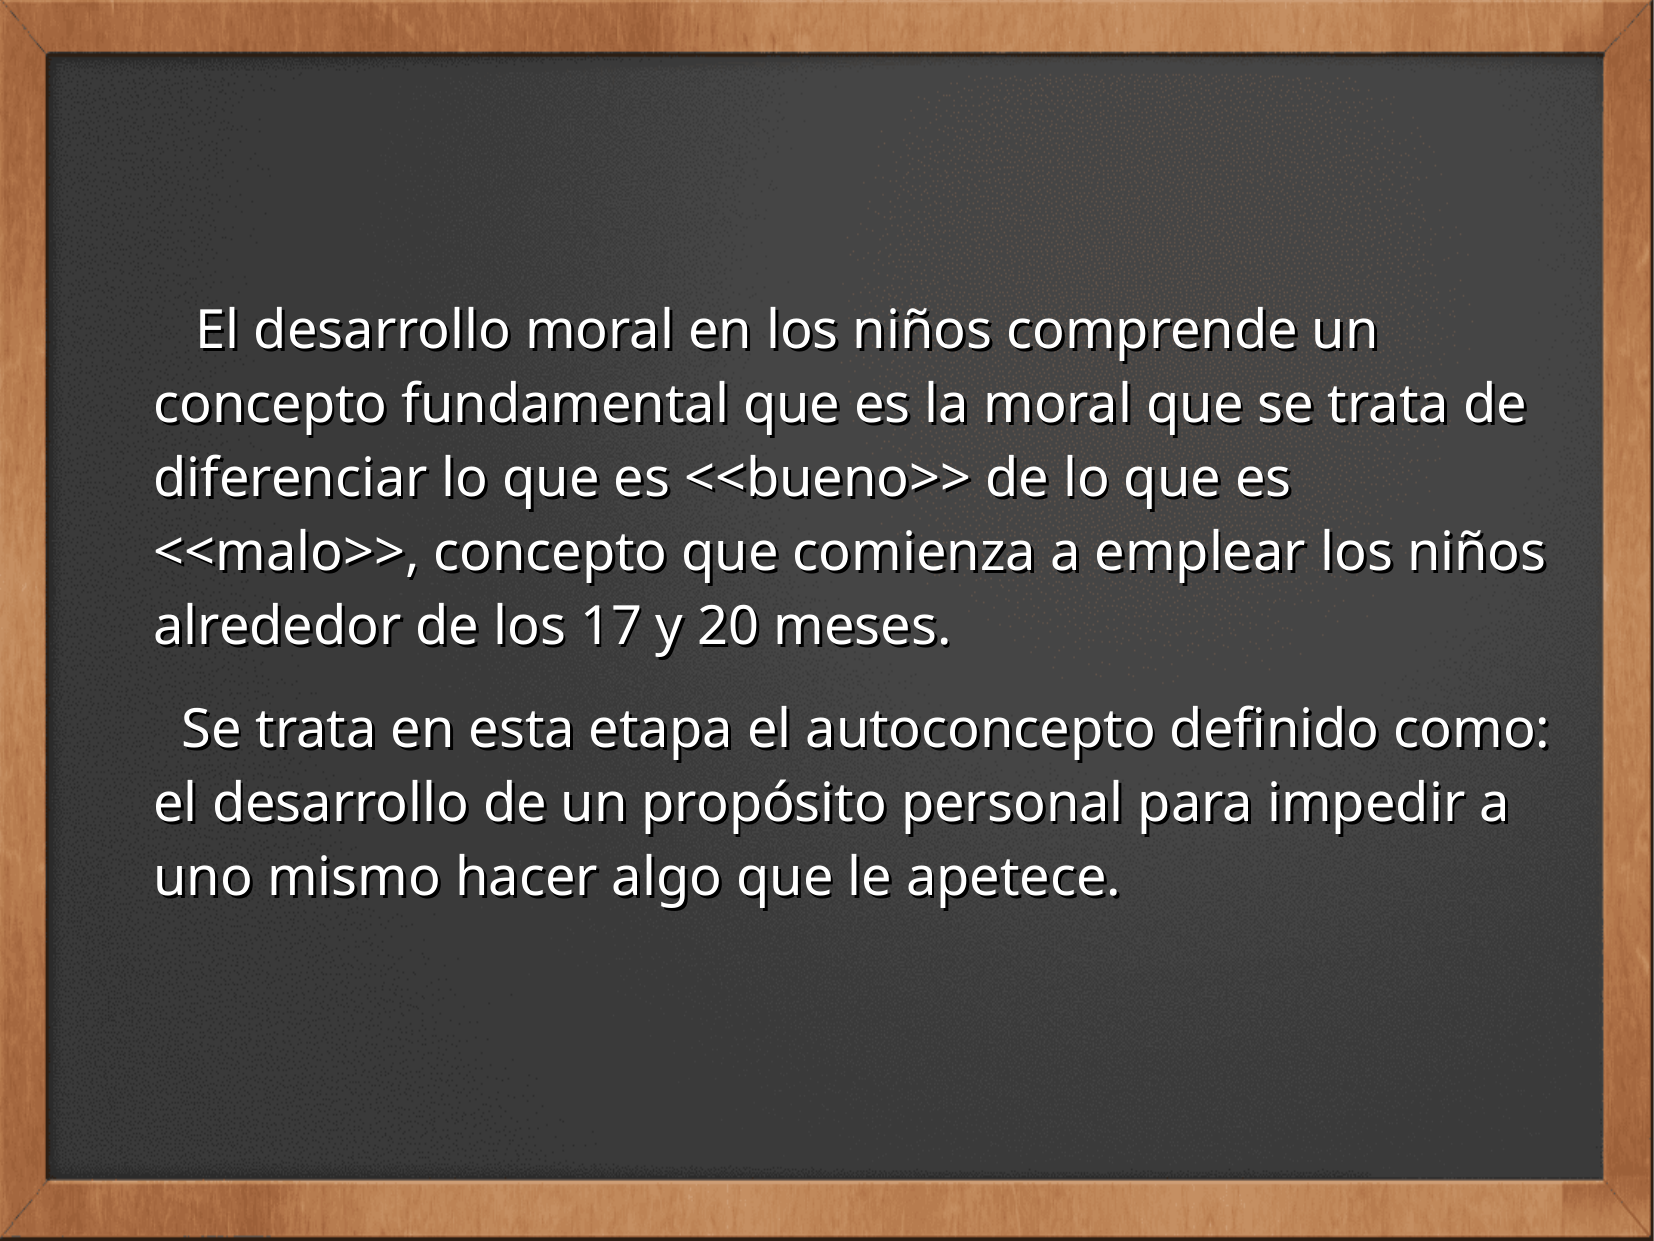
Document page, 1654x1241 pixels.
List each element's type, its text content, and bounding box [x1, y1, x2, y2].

picture [0, 0, 1654, 1241]
list El desarrollo moral en los niños comprende un concepto fundamental que es la moral que se trata de diferenciar lo que es <<bueno>> de lo que es <<malo>>, concepto que comienza a emplear los niños alrededor de los 17 y 20 meses. Se trata en esta etapa el autoconcepto definido como: el desarrollo de un propósito personal para impedir a uno mismo hacer algo que le apetece. [82, 290, 1571, 1109]
